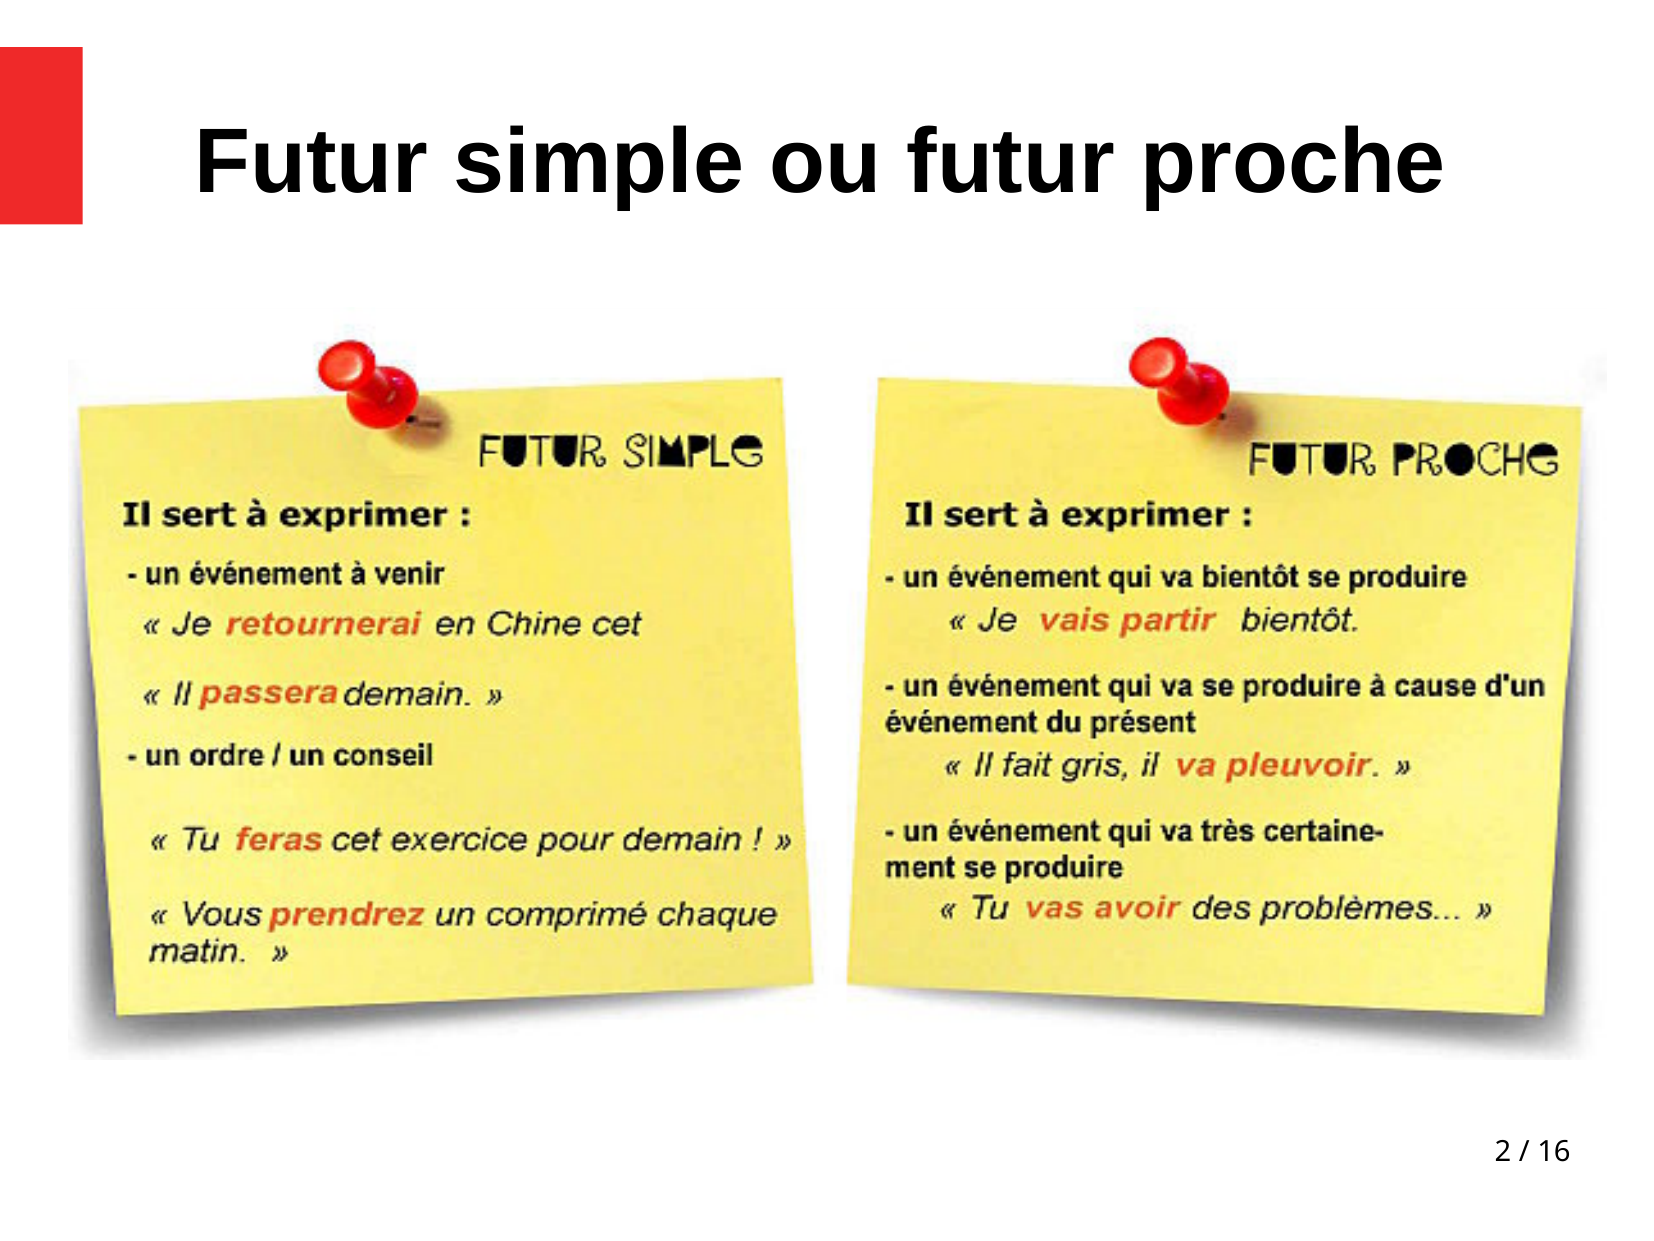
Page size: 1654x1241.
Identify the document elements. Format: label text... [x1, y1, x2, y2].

title Futur simple ou futur proche [118, 49, 1571, 257]
picture [68, 307, 1607, 1060]
